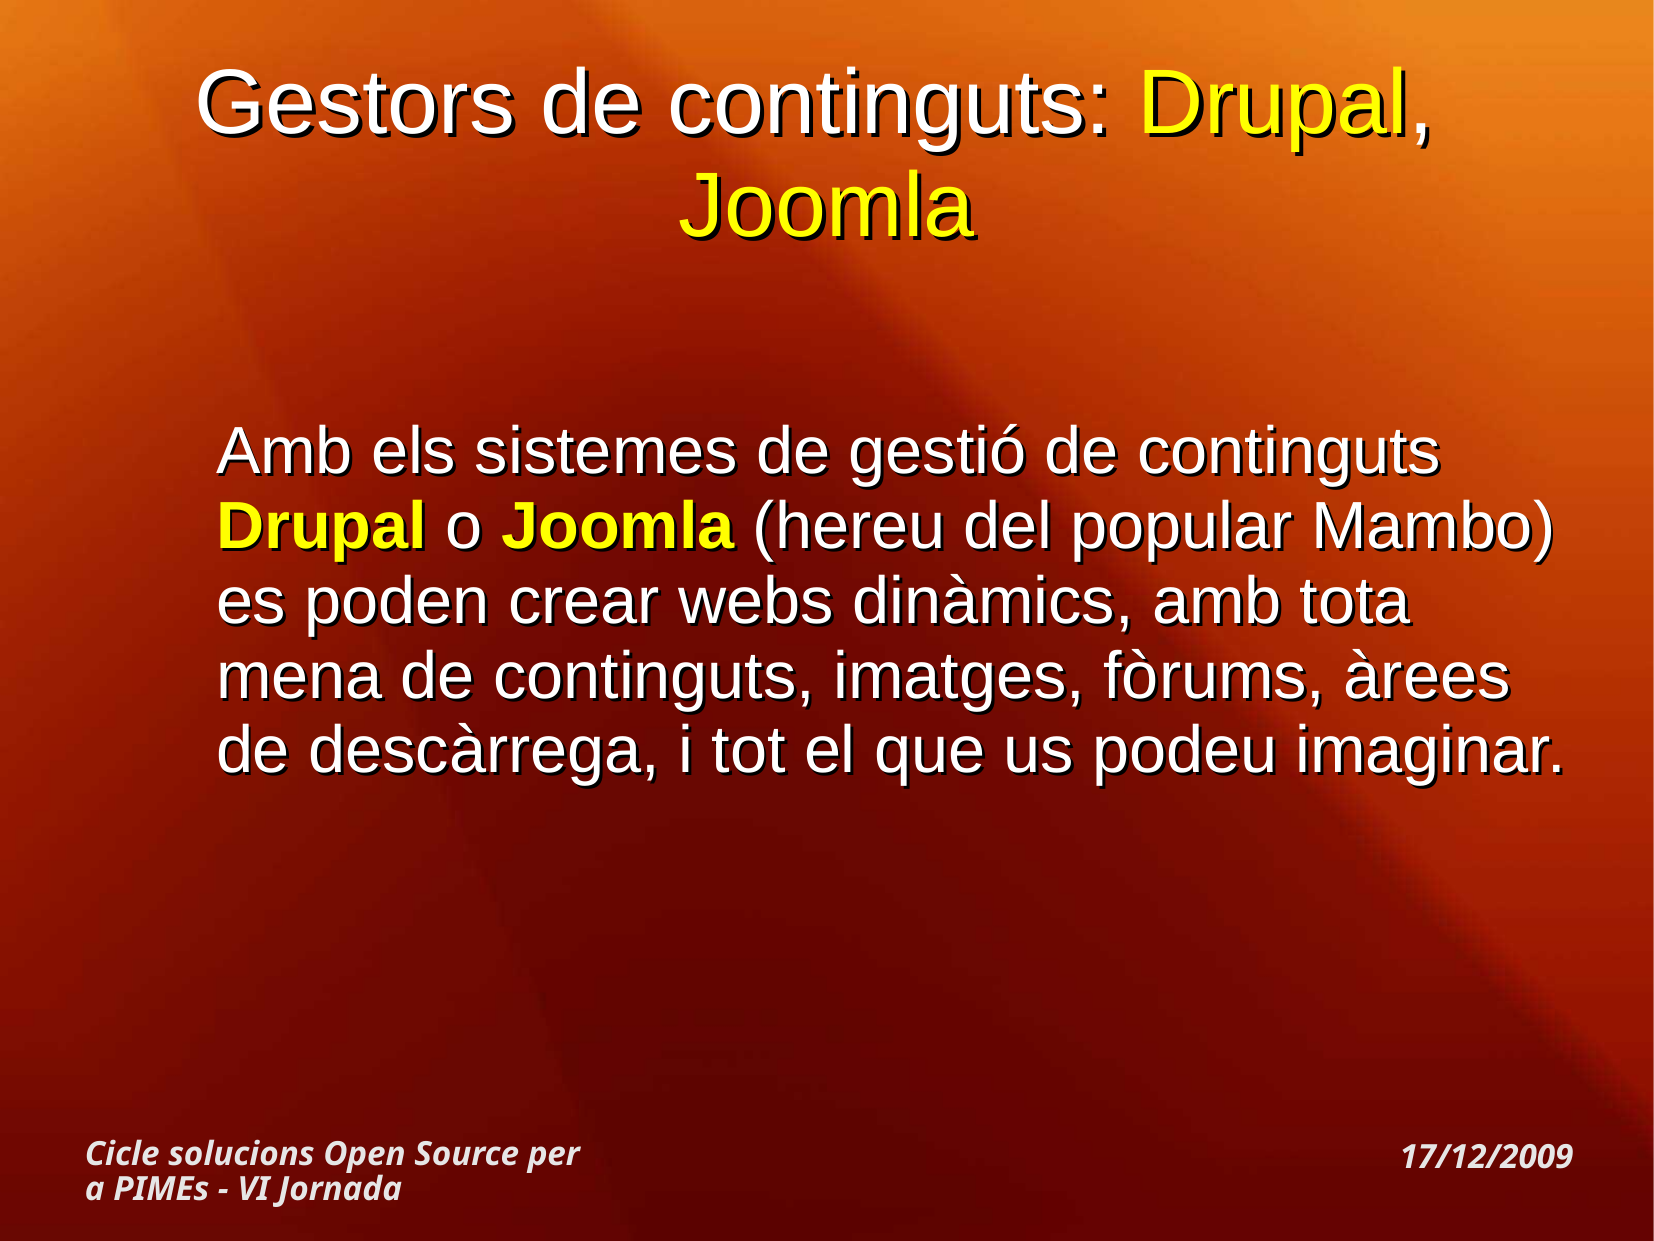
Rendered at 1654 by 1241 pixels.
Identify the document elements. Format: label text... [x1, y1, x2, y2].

list Amb els sistemes de gestió de continguts Drupal o Joomla (hereu del popular Mambo) es poden crear webs dinàmics, amb tota mena de continguts, imatges, fòrums, àrees de descàrrega, i tot el que us podeu imaginar. [82, 413, 1571, 1094]
picture [0, 0, 1654, 1241]
title Gestors de continguts: Drupal, Joomla [82, 49, 1571, 257]
